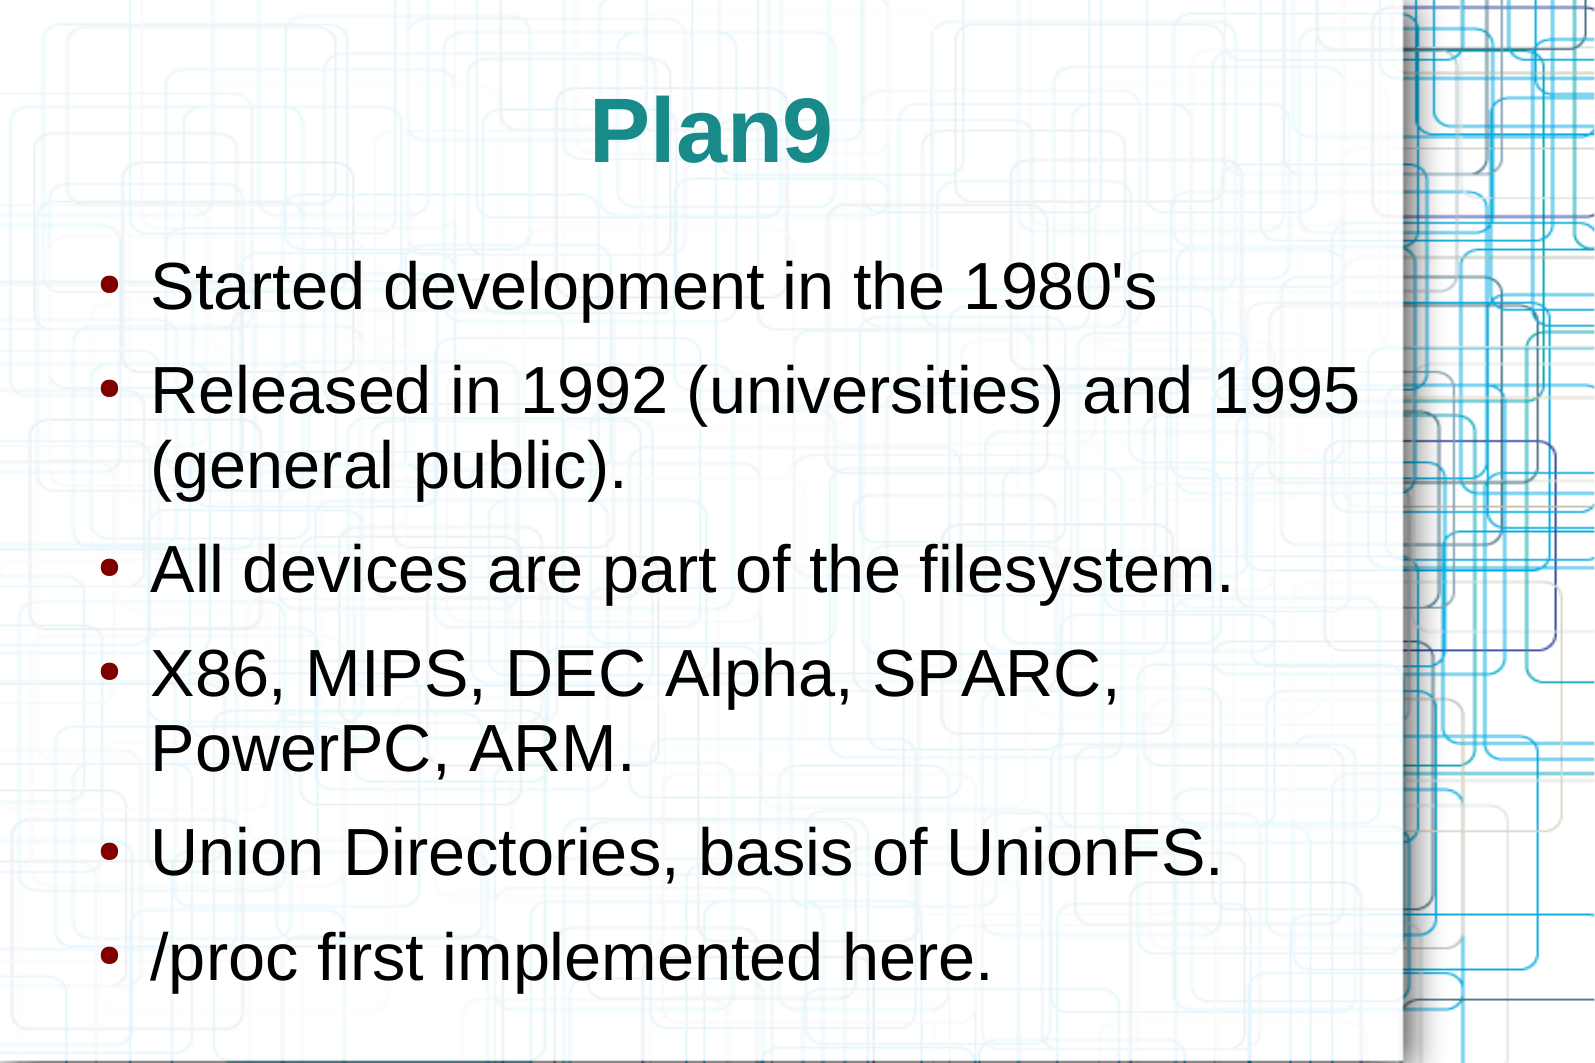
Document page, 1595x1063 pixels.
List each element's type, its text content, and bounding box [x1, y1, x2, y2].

picture [0, 0, 1595, 1063]
title Plan9 [56, 49, 1367, 213]
list Started development in the 1980's Released in 1992 (universities) and 1995 (general public). All devices are part of the filesystem. X86, MIPS, DEC Alpha, SPARC, PowerPC, ARM. Union Directories, basis of UnionFS. /proc first implemented here. [79, 248, 1367, 1063]
